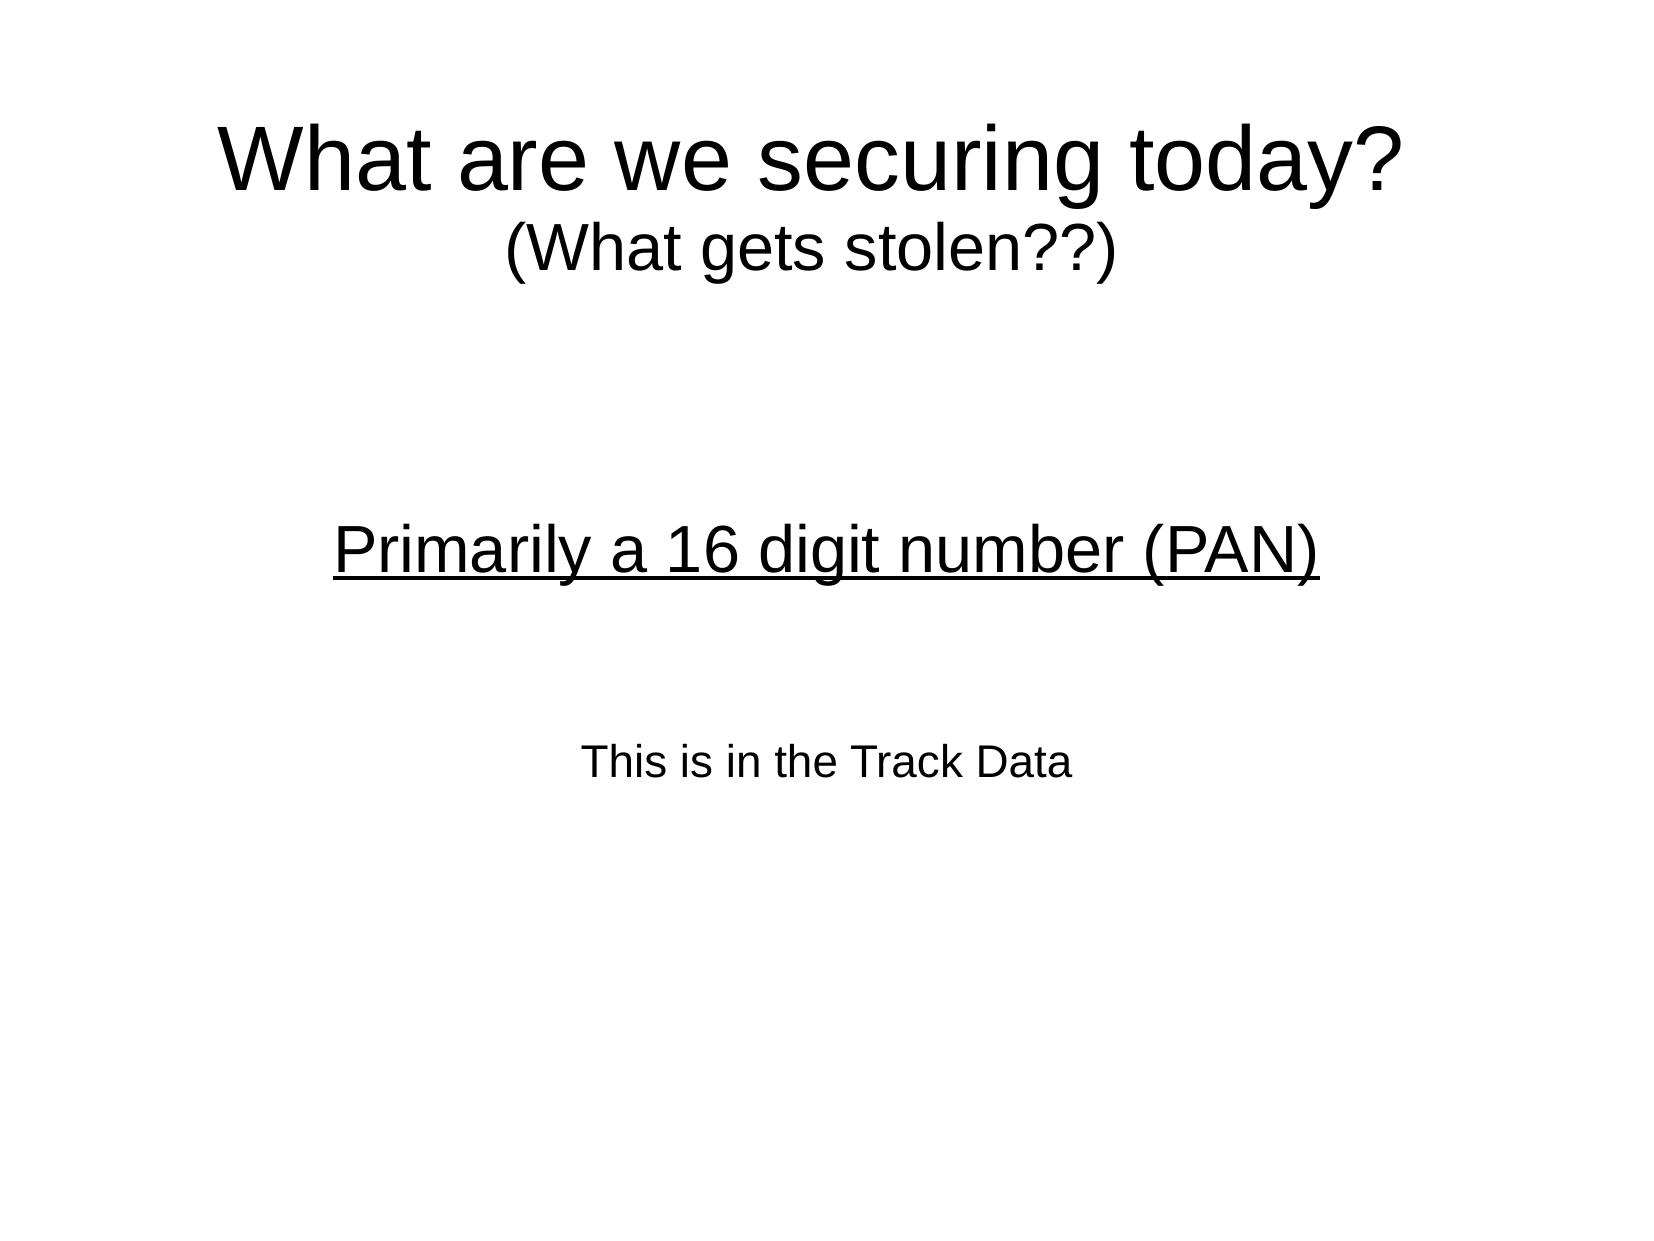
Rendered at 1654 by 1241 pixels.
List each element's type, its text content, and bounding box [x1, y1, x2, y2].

subtitle Primarily a 16 digit number (PAN) This is in the Track Data [82, 290, 1571, 1010]
title What are we securing today? (What gets stolen??) [118, 107, 1506, 285]
